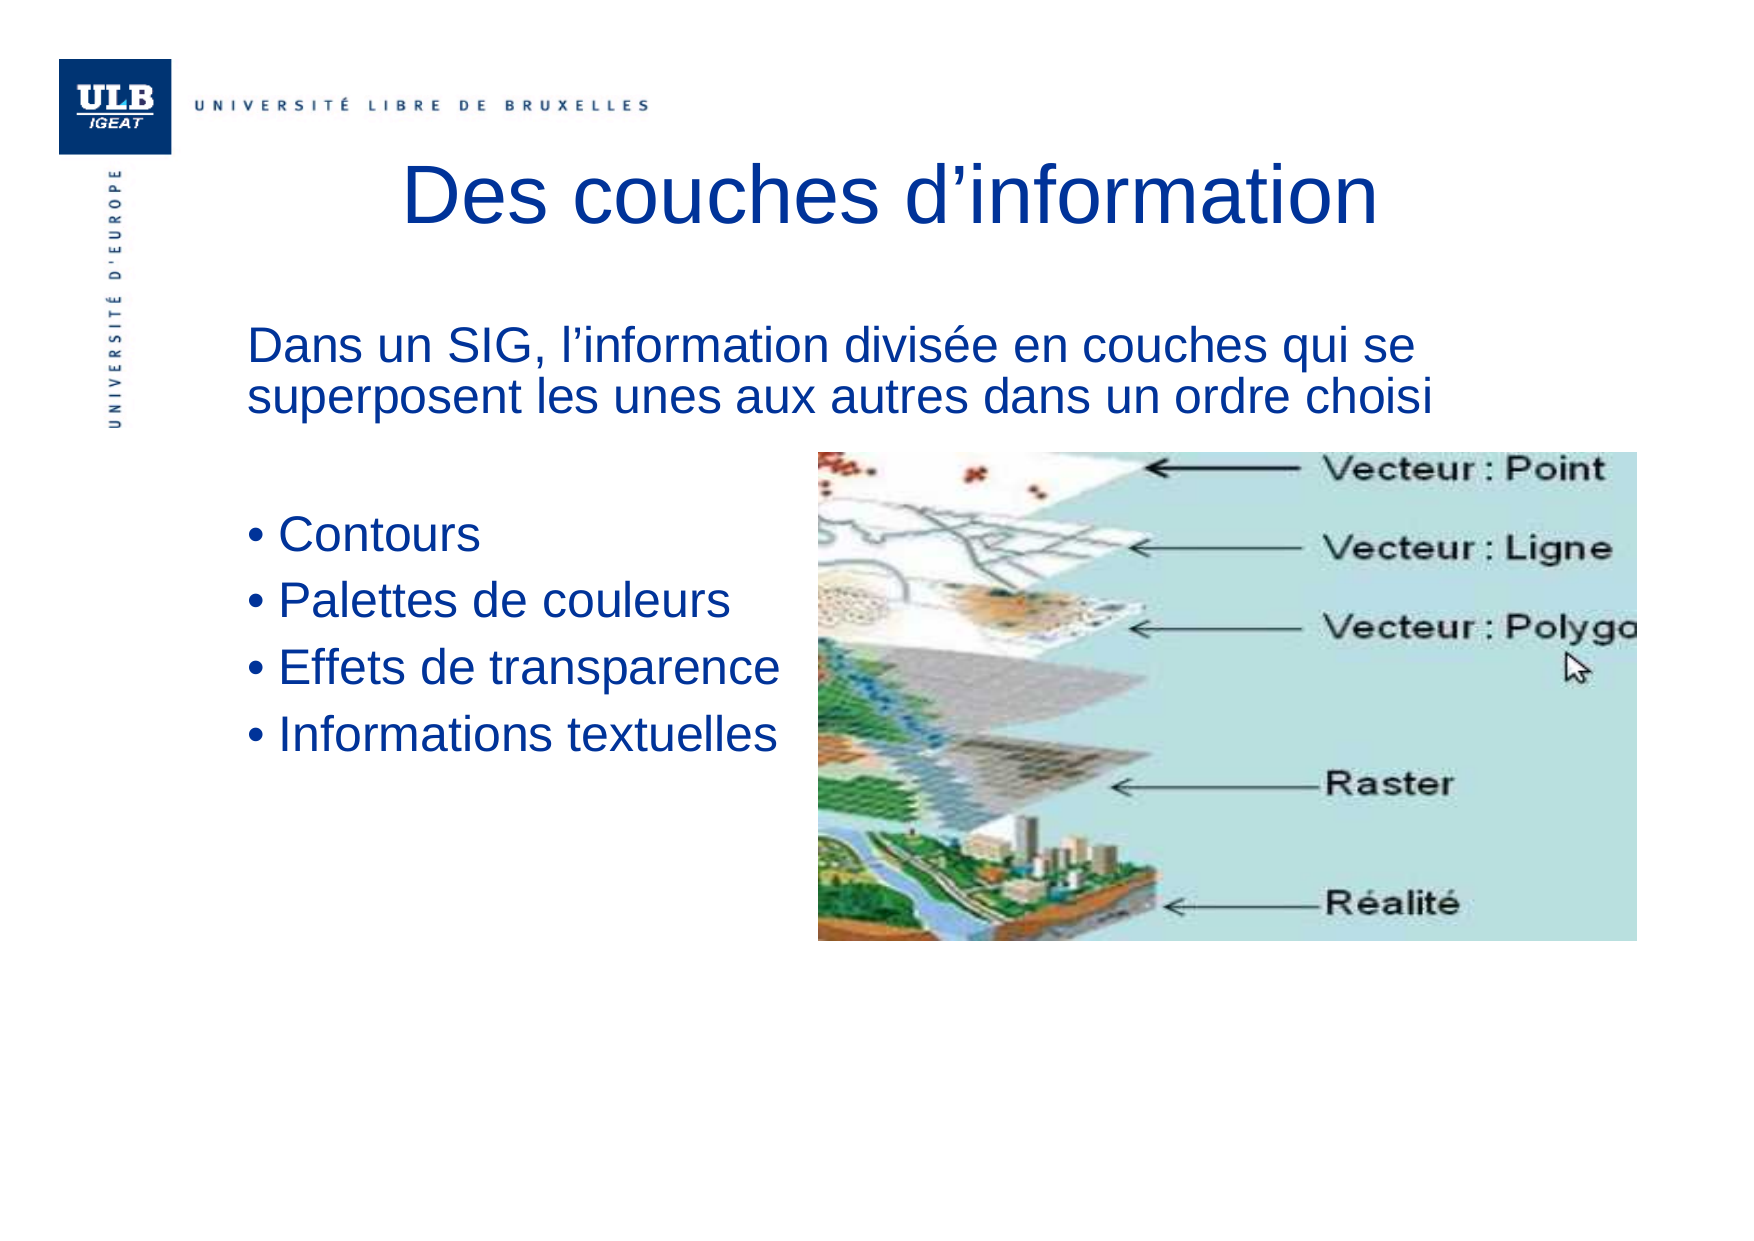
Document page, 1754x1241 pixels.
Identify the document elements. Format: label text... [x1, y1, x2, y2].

list Dans un SIG, l’information divisée en couches qui se superposent les unes aux autres dans un ordre choisi • Contours • Palettes de couleurs • Effets de transparence • Informations textuelles [140, 320, 1613, 972]
title Des couches d’information [140, 79, 1613, 315]
picture [59, 59, 1695, 1182]
